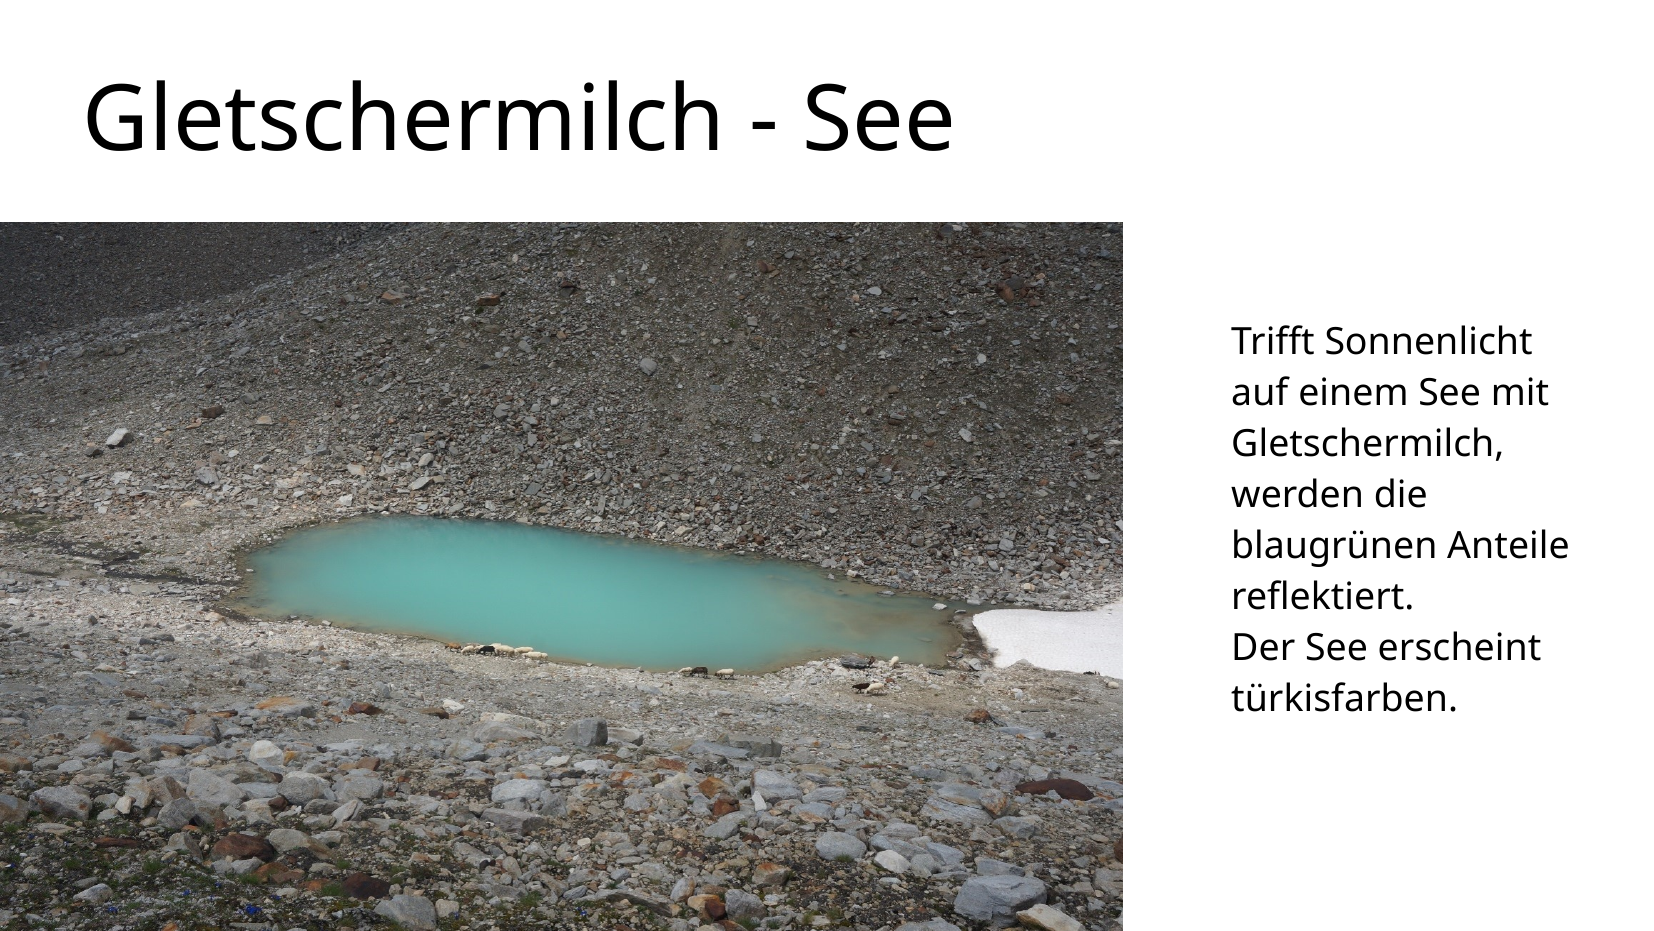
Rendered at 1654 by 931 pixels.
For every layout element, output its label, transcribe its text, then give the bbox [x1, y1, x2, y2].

title Gletschermilch - See [82, 37, 1571, 193]
picture [0, 222, 1123, 931]
text_box Trifft Sonnenlicht auf einem See mit Gletschermilch, werden die blaugrünen Anteile reflektiert. Der See erscheint türkisfarben. [1216, 307, 1607, 682]
